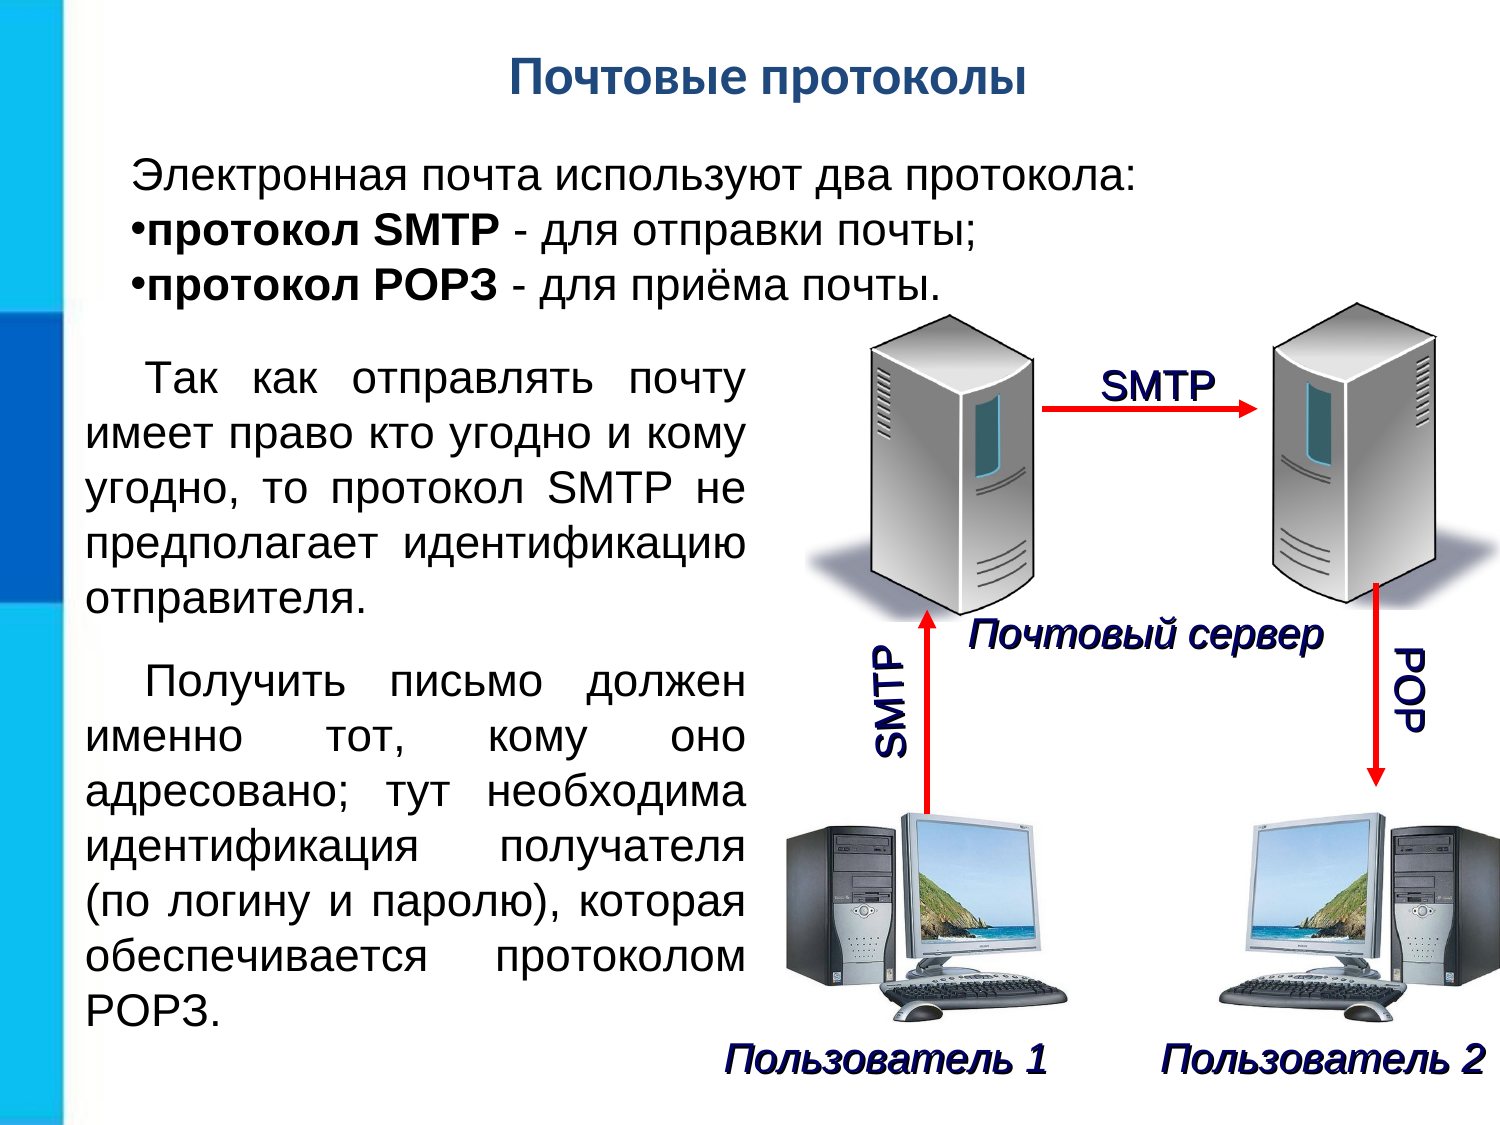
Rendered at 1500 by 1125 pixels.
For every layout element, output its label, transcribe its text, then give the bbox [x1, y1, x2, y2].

text_box SMTP [1068, 350, 1247, 416]
text_box Почтовые протоколы [112, 31, 1425, 114]
text_box POP [1378, 601, 1444, 779]
picture [0, 0, 1500, 1125]
text_box Пользователь 1 [679, 1023, 1086, 1089]
text_box Пользователь 2 [1086, 1023, 1500, 1089]
text_box SMTP [849, 611, 923, 792]
text_box Так как отправлять почту имеет право кто угодно и кому угодно, то протокол SMTP не предполагает идентификацию отправителя. Получить письмо должен именно тот, кому оно адресовано; тут необходима идентификация получателя (по логину и паролю), которая обеспечивается протоколом РОРЗ. [70, 339, 762, 1044]
text_box Почтовый сервер [938, 597, 1353, 664]
text_box Электронная почта используют два протокола: протокол SMTP - для отправки почты; протокол РОРЗ - для приёма почты. [100, 137, 1211, 318]
